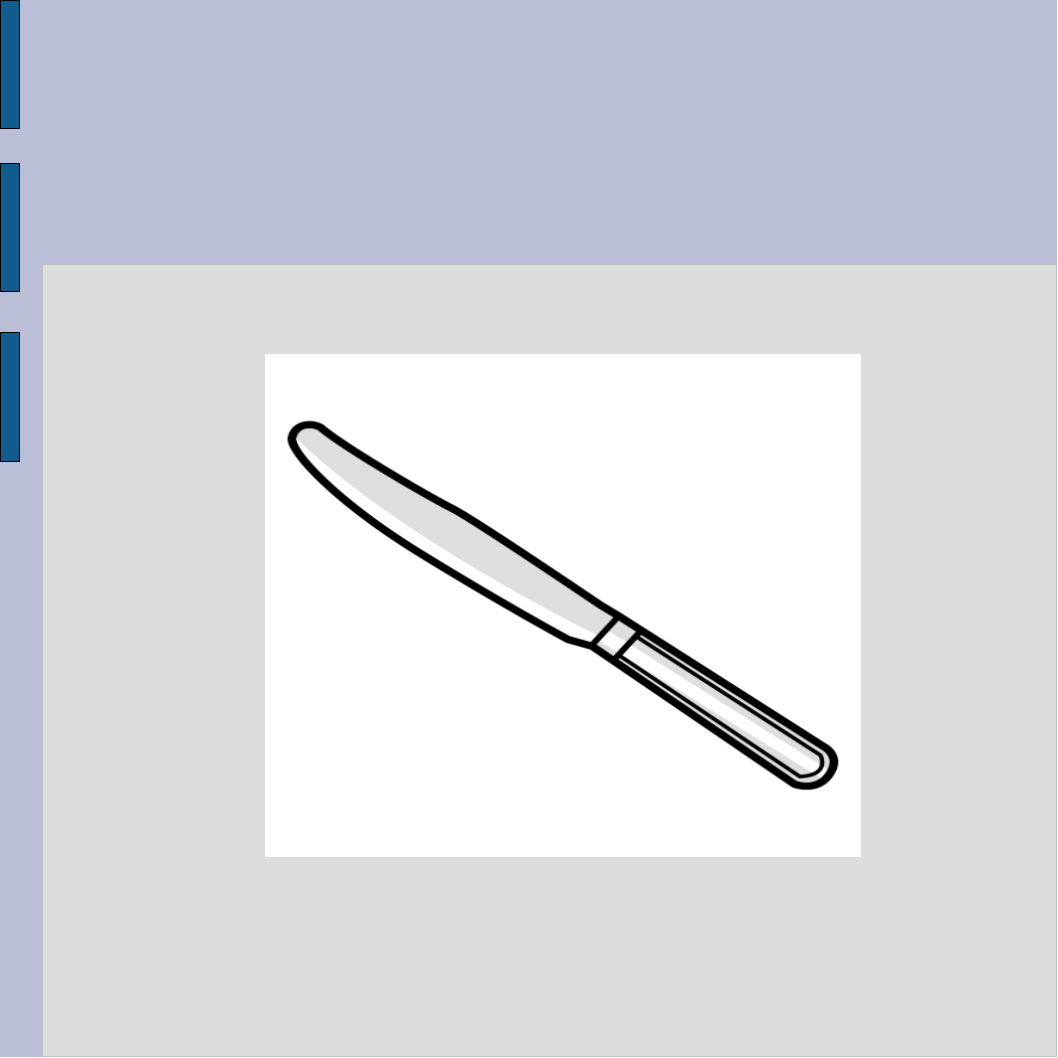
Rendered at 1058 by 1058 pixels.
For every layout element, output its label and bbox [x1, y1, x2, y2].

picture [265, 354, 861, 857]
